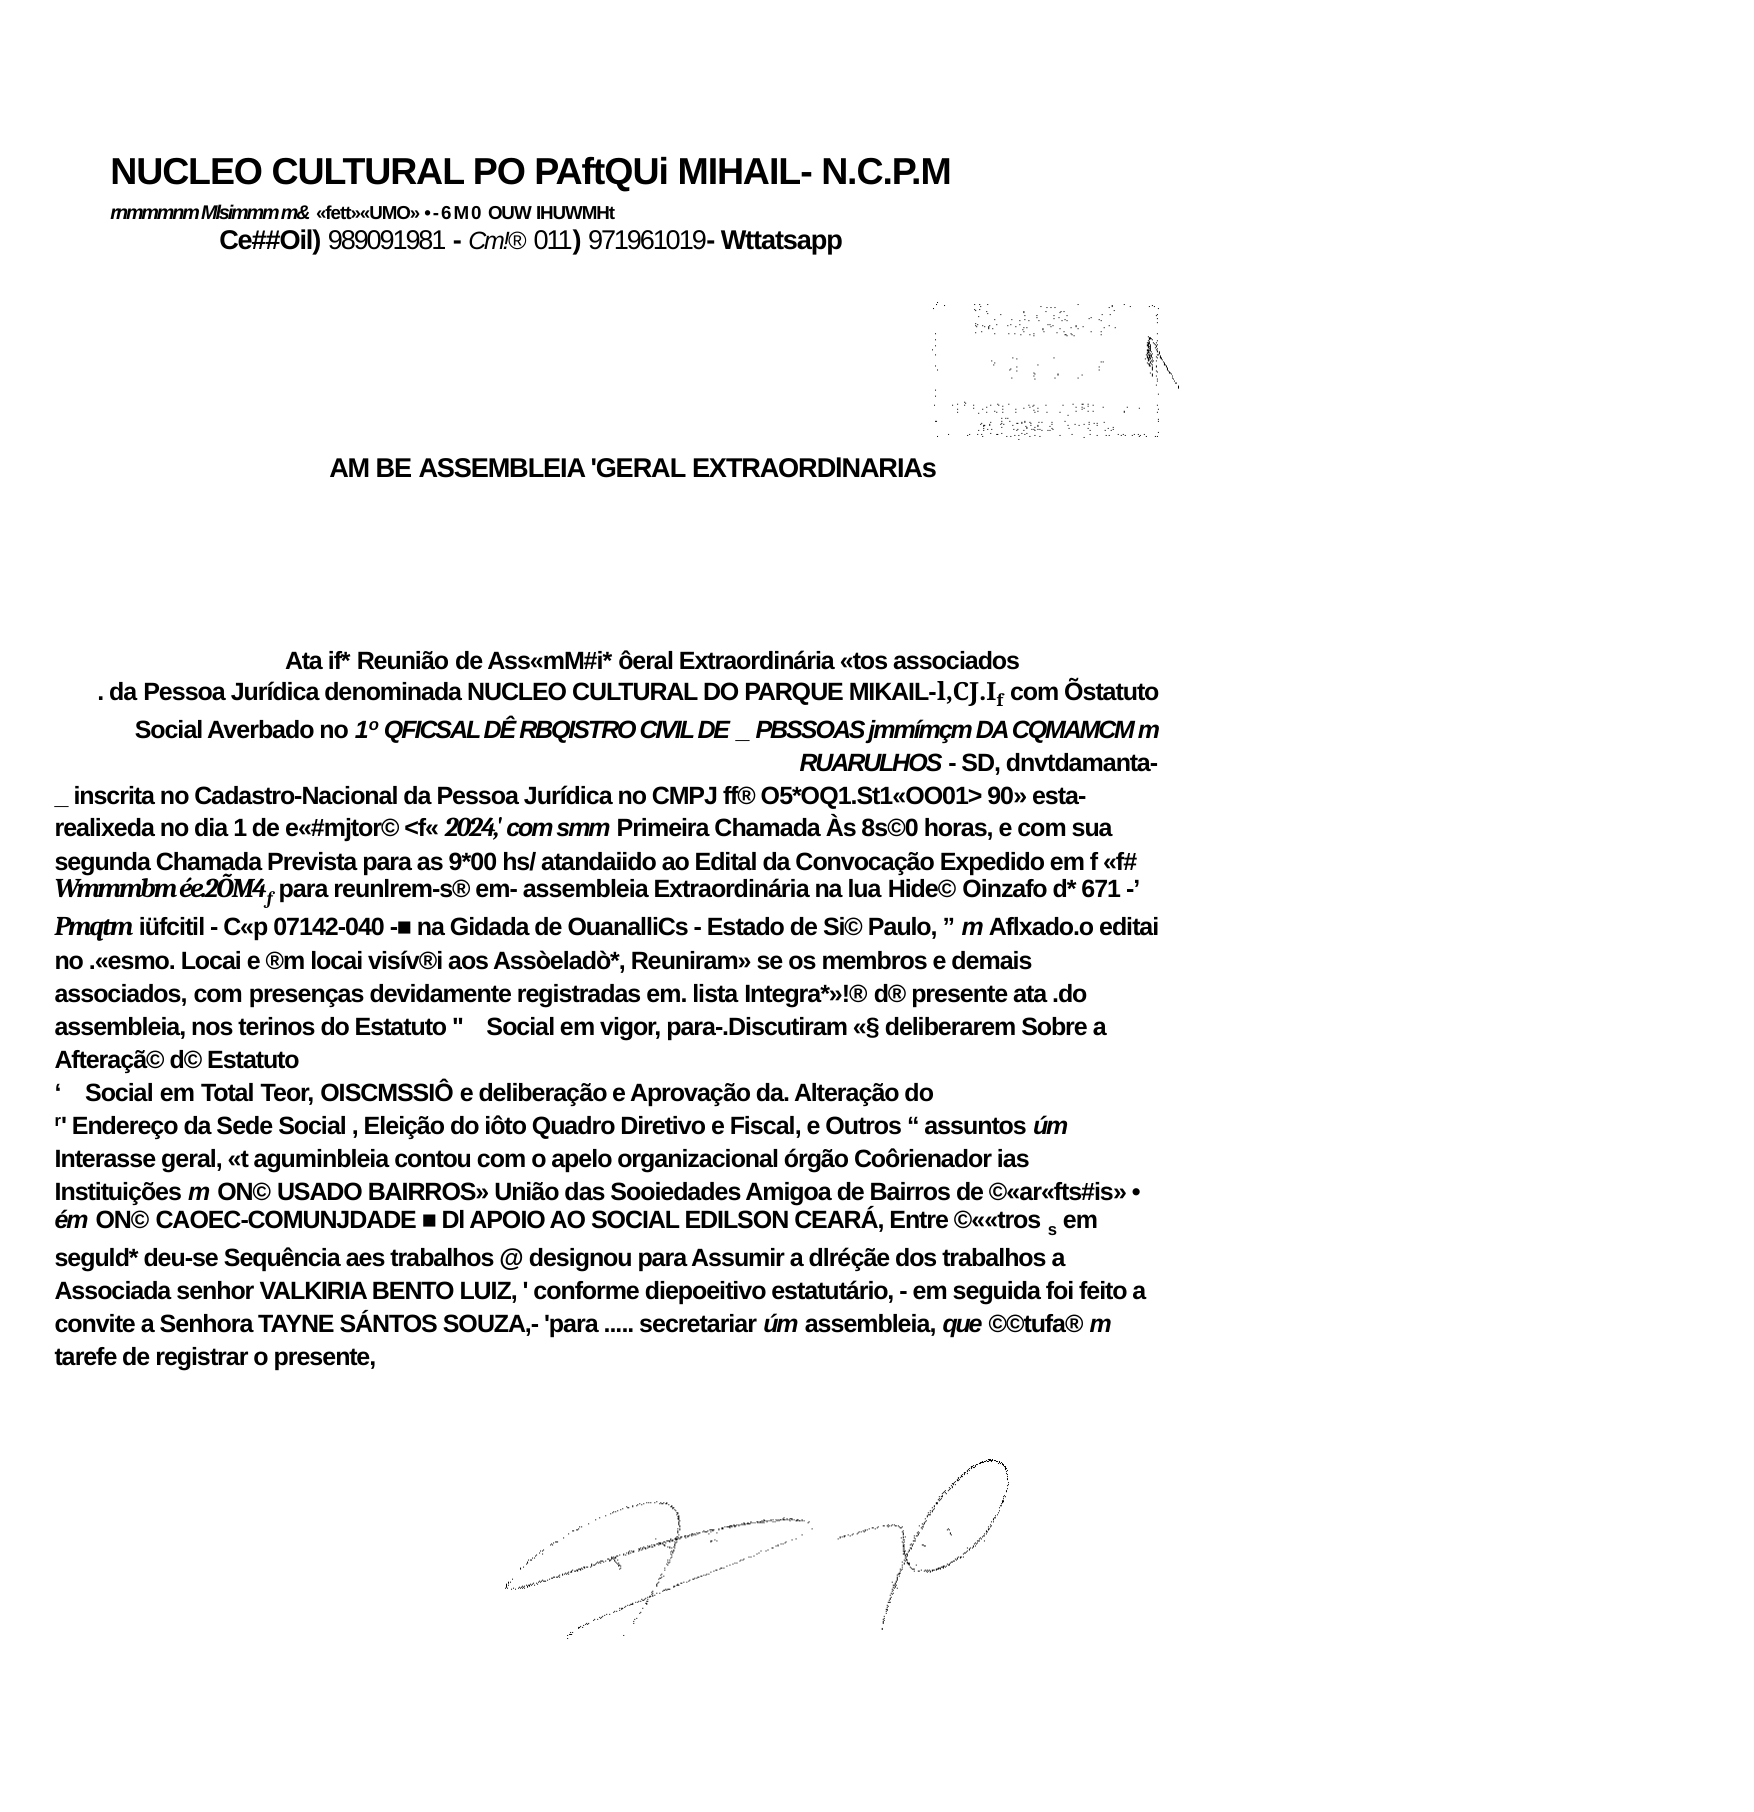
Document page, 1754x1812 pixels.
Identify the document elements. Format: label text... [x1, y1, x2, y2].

text_box Ata if* Reunião de Ass«mM#i* ôeral Extraordinária «tos associados [285, 644, 1156, 674]
picture [931, 302, 1179, 440]
text_box NUCLEO CULTURAL PO PAftQUi MIHAIL- N.C.P.M rnmmmnm Mlsimmm m& «fett»«UMO» •-6M0 OUW IHUWMHt Ce##Oil) 989091981 - Cm!® 011) 971961019- Wttatsapp [110, 161, 1121, 266]
text_box AM BE ASSEMBLEIA 'GERAL EXTRAORDlNARIAs [270, 450, 996, 483]
picture [505, 1459, 1013, 1639]
text_box . da Pessoa Jurídica denominada NUCLEO CULTURAL DO PARQUE MIKAIL-l,CJ.If com Õstatuto Social Averbado no 1o QFICSAL DÊ RBQISTRO CIVIL DE _ PBSSOAS jmmímçm DA CQMAMCM m RUARULHOS - SD, dnvtdamanta- _ inscrita no Cadastro-Nacional da Pessoa Jurídica no CMPJ ff® O5*OQ1.St1«OO01> 90» esta- realixeda no dia 1 de e«#mjtor© <f« 2024,' com smm Primeira Chamada Às 8s©0 horas, e com sua segunda Chamada Prevista para as 9*00 hs/ atandaiido ao Edital da Convocação Expedido em f «f# Wmmmbm ée.2ÕM4f para reunlrem-s® em- assembleia Extraordinária na lua Hide© Oinzafo d* 671 -’ Pmqtm iüfcitil - C«p 07142-040 -■ na Gidada de OuanalliCs - Estado de Si© Paulo, ” m Aflxado.o editai no .«esmo. Locai e ®m locai visív®i aos Assòeladò*, Reuniram» se os membros e demais associados, com presenças devidamente registradas em. lista Integra*»!® d® presente ata .do assembleia, nos terinos do Estatuto " Social em vigor, para-.Discutiram «§ deliberarem Sobre a Afteraçã© d© Estatuto ‘ Social em Total Teor, OIscmssIô e deliberação e Aprovação da. Alteração do r' Endereço da Sede Social , Eleição do iôto Quadro Diretivo e Fiscal, e Outros “ assuntos úm Interasse geral, «t aguminbleia contou com o apelo organizacional órgão Coôrienador ias Instituições m ON© USADO BAIRROS» União das Sooiedades Amigoa de Bairros de ©«ar«fts#is» • ém ON© CAOEC-COMUNJDADE ■ Dl APOIO AO SOCIAL EDILSON CEARÁ, Entre ©««tros s em seguld* deu-se Sequência aes trabalhos @ designou para Assumir a dlréçãe dos trabalhos a Associada senhor VALKIRIA BENTO LUIZ, ' conforme diepoeitivo estatutário, - em seguida foi feito a convite a Senhora TAYNE SÁNTOS SOUZA,- 'para ..... secretariar úm assembleia, que ©©tufa® m tarefe de registrar o presente, [55, 677, 1160, 1436]
